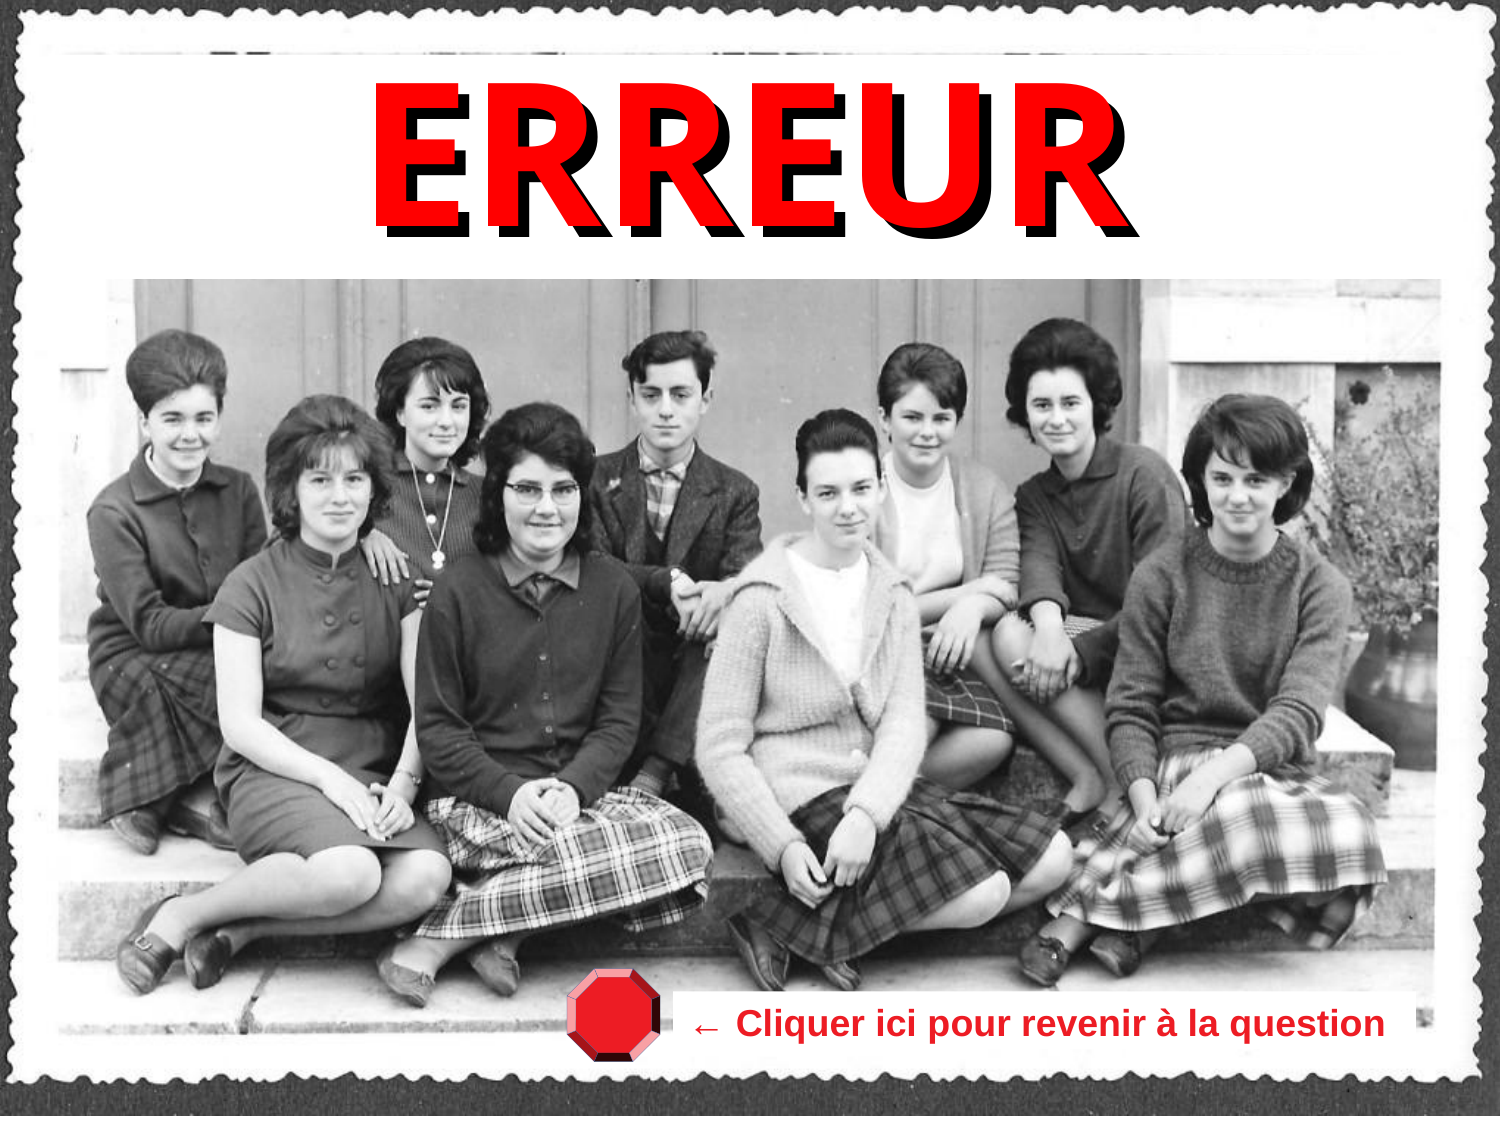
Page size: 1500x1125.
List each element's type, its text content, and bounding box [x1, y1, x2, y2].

text_box ← Cliquer ici pour revenir à la question [673, 991, 1416, 1050]
picture [0, 0, 1500, 1116]
text_box ERREUR [41, 18, 1447, 275]
text_box [53, 54, 1459, 279]
